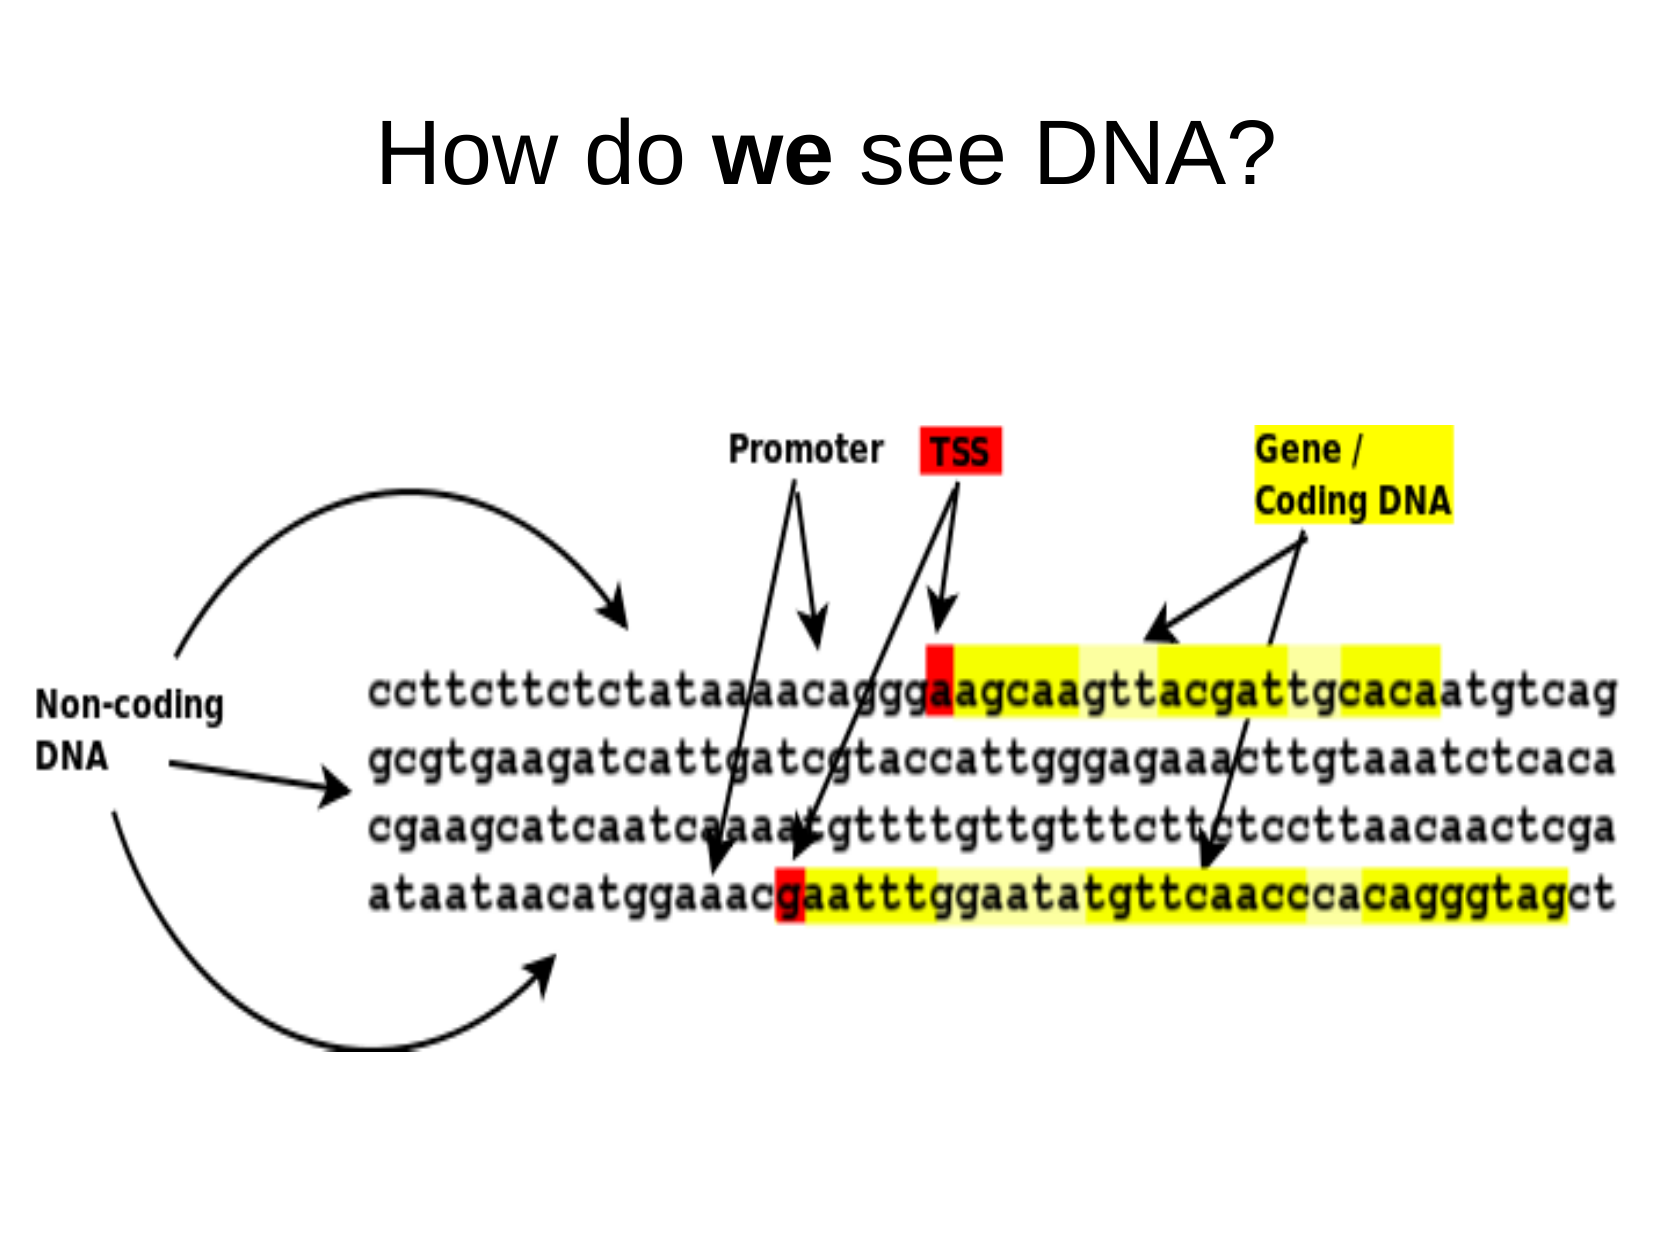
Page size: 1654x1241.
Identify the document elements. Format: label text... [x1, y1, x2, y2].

title How do we see DNA? [82, 49, 1571, 257]
picture [35, 425, 1654, 1052]
